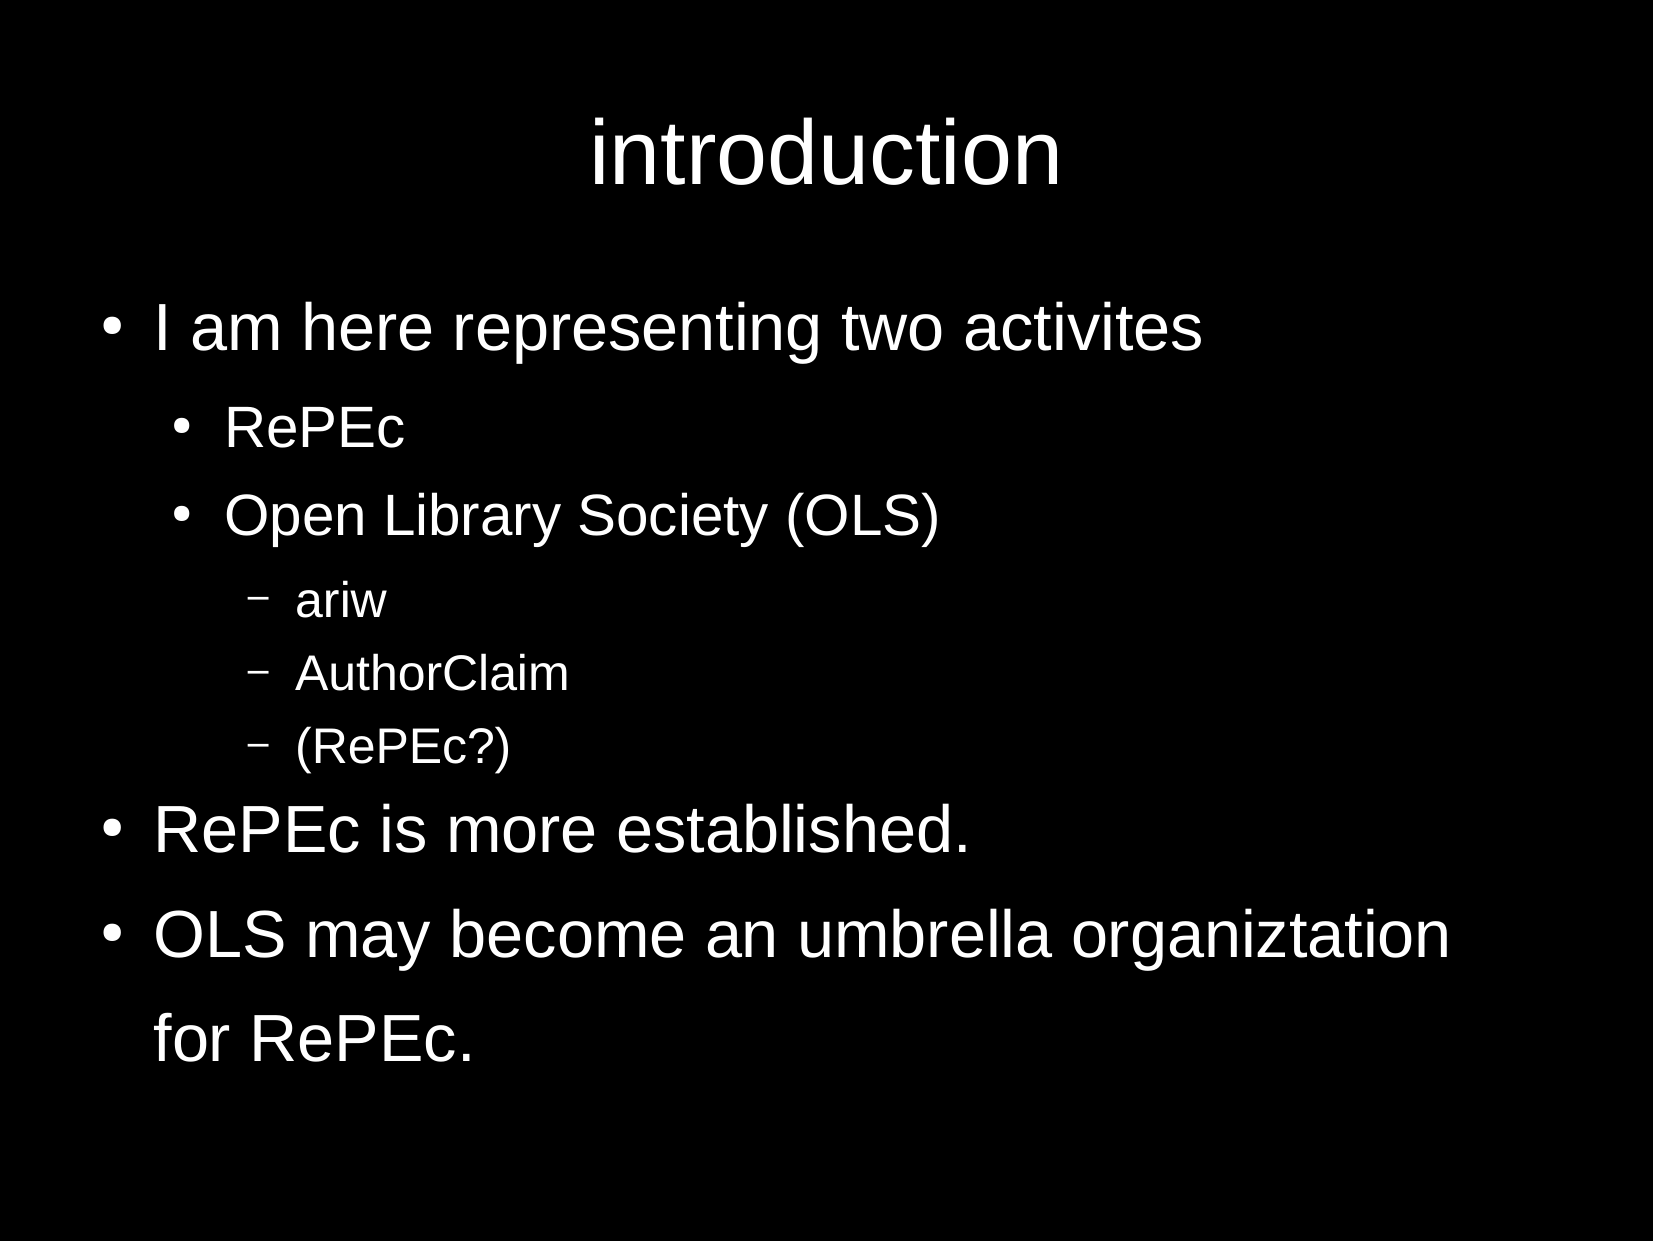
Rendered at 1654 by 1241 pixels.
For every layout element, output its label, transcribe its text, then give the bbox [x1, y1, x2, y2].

list I am here representing two activites RePEc Open Library Society (OLS) ariw AuthorClaim (RePEc?) RePEc is more established. OLS may become an umbrella organiztation for RePEc. [82, 290, 1571, 1109]
title introduction [82, 49, 1571, 257]
